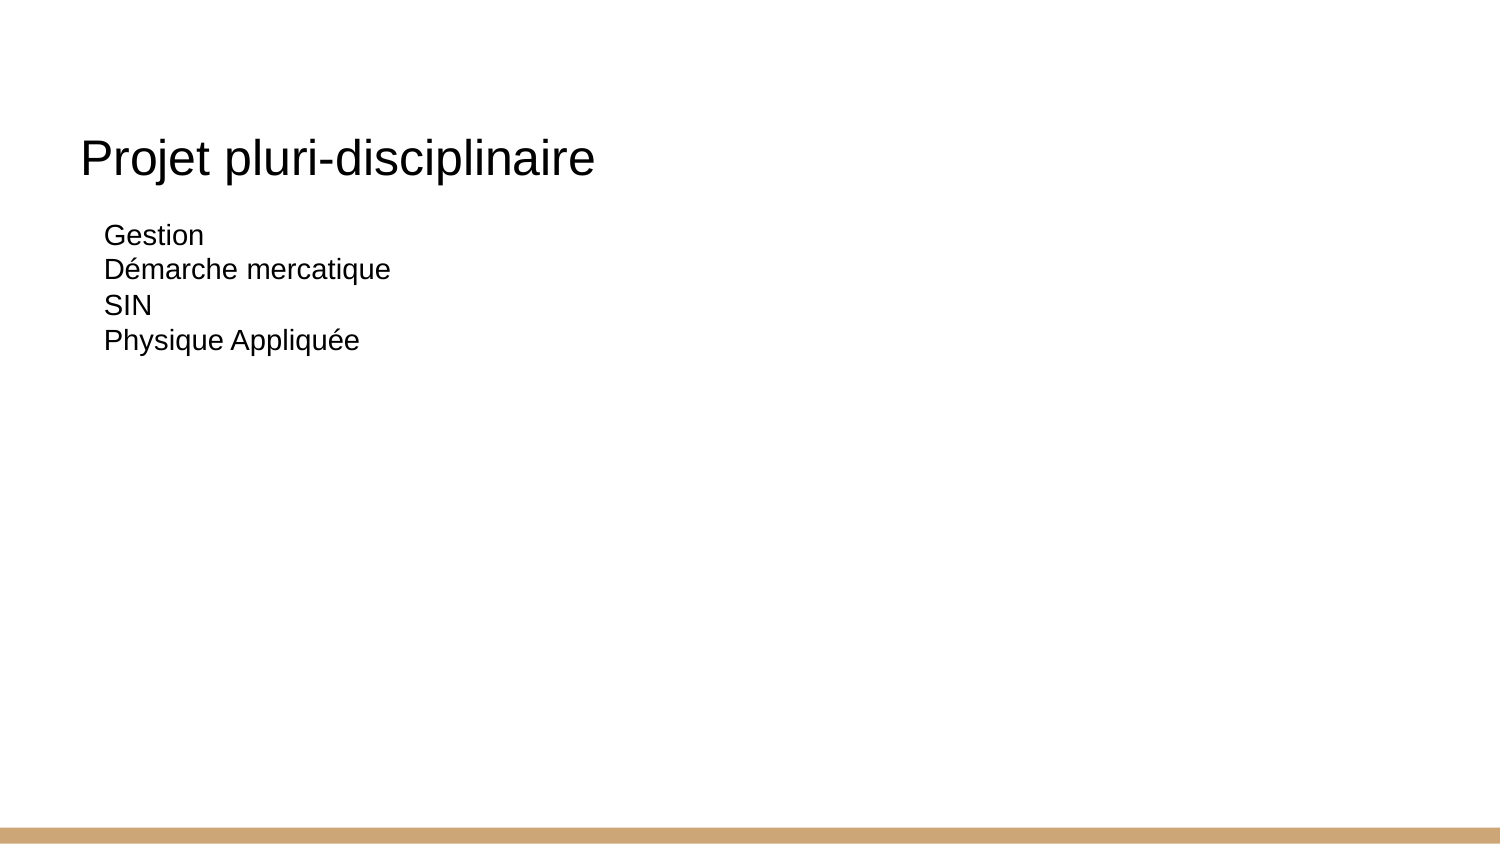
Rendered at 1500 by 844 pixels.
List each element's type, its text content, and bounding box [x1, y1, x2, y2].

title Projet pluri-disciplinaire [51, 64, 1449, 200]
list Gestion Démarche mercatique SIN Physique Appliquée [51, 200, 1449, 752]
